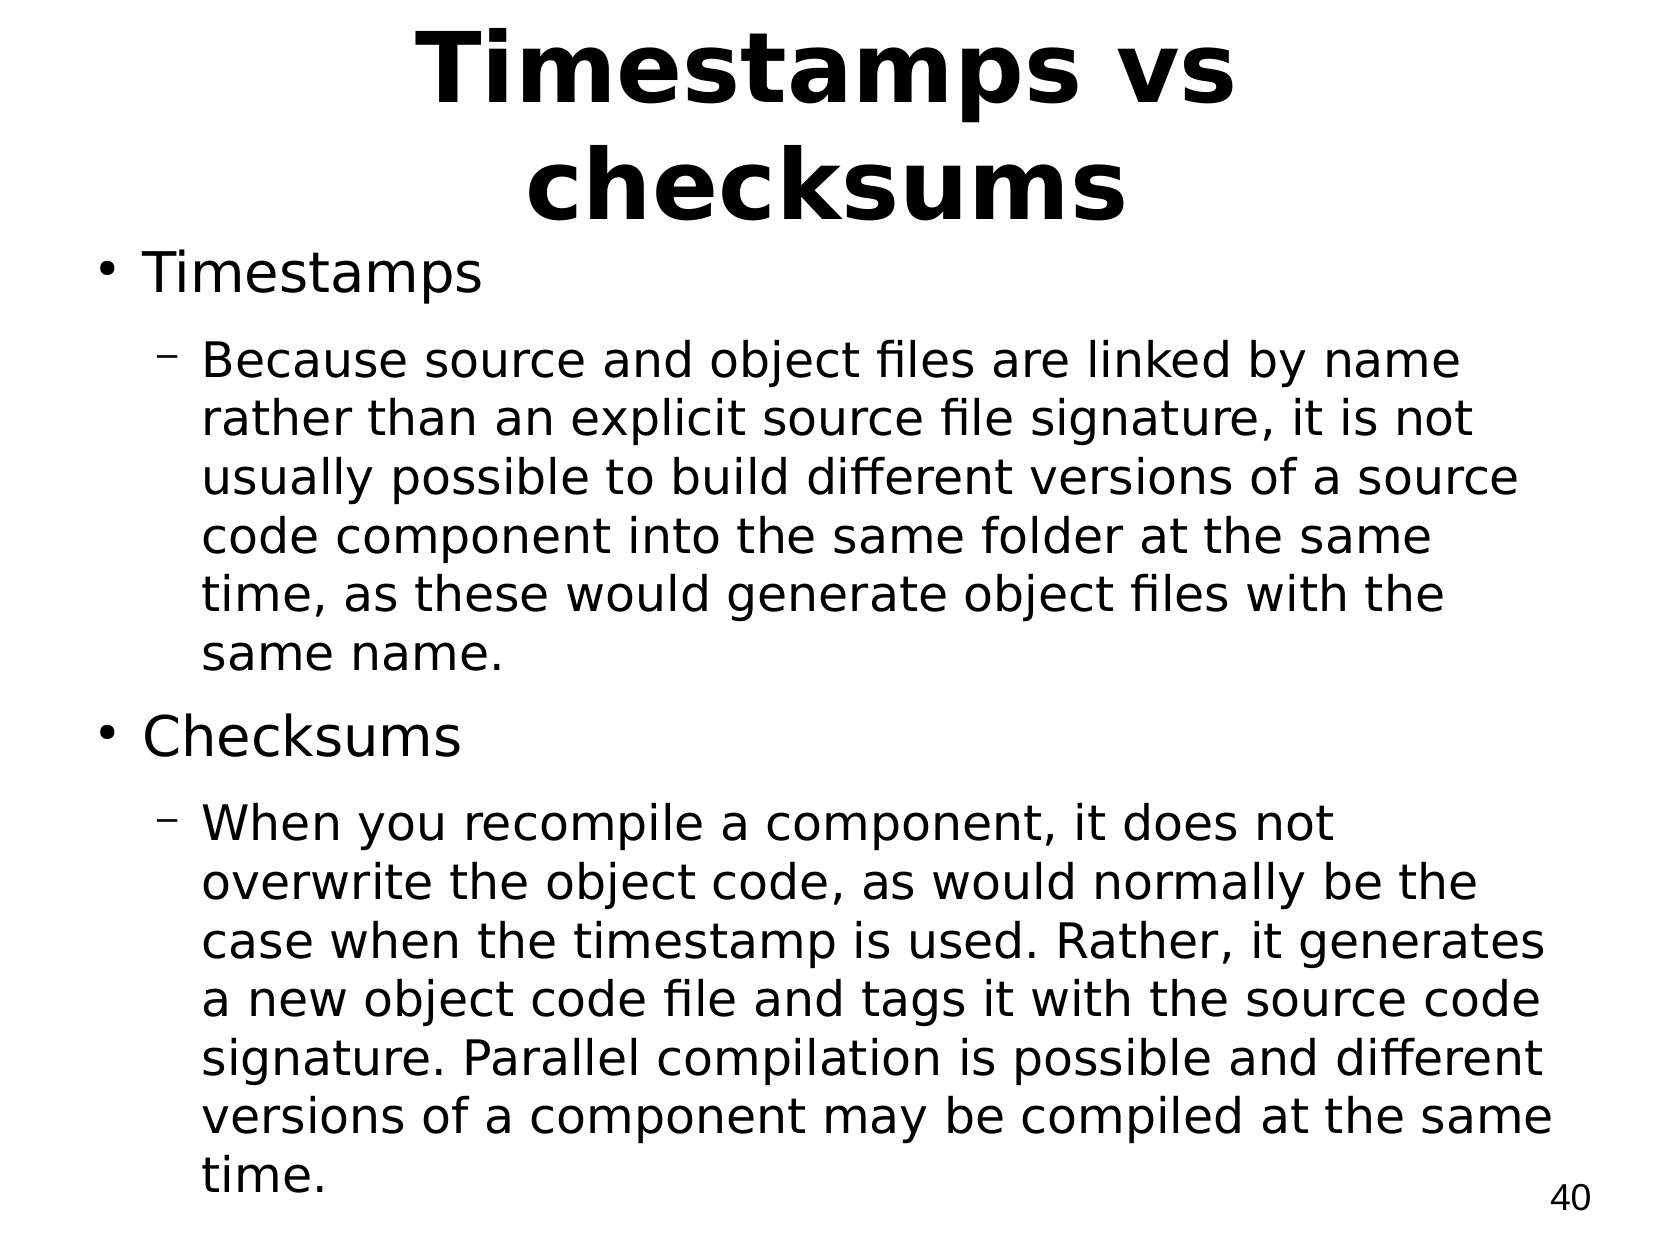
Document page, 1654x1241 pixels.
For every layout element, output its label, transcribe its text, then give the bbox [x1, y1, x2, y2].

list Timestamps Because source and object files are linked by name rather than an explicit source file signature, it is not usually possible to build different versions of a source code component into the same folder at the same time, as these would generate object files with the same name. Checksums When you recompile a component, it does not overwrite the object code, as would normally be the case when the timestamp is used. Rather, it generates a new object code file and tags it with the source code signature. Parallel compilation is possible and different versions of a component may be compiled at the same time. [82, 236, 1571, 1205]
title Timestamps vs checksums [82, 49, 1571, 196]
